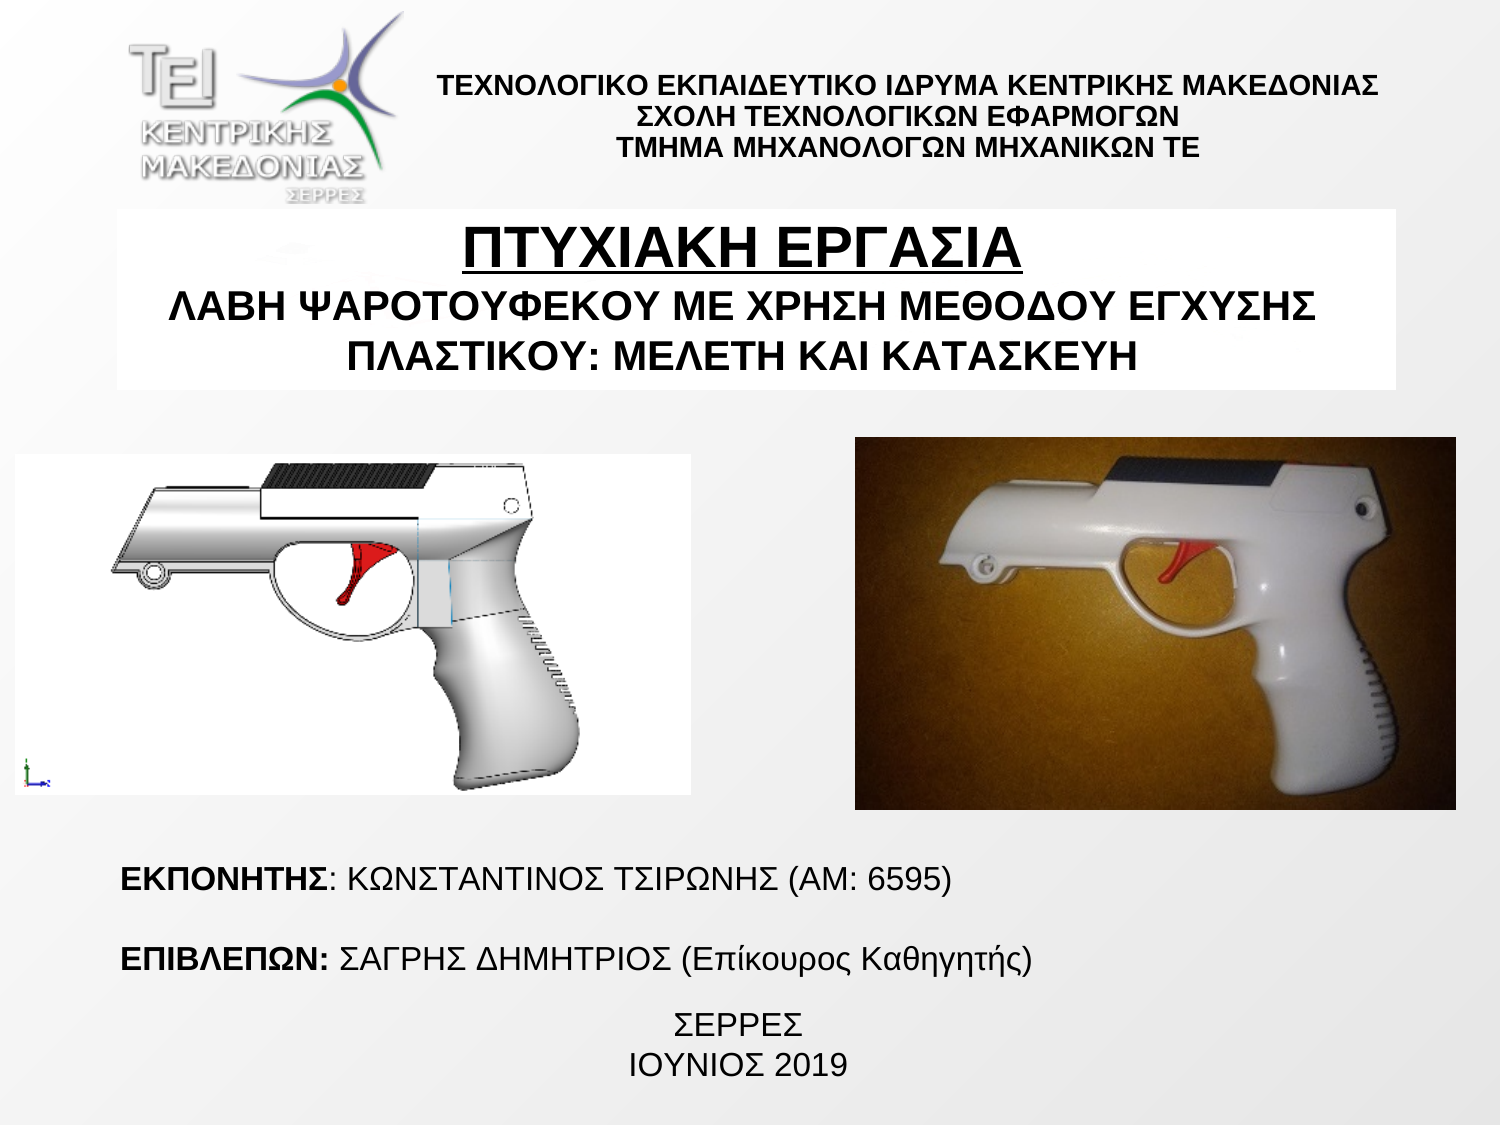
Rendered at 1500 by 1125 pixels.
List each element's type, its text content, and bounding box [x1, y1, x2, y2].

picture [855, 437, 1456, 811]
text_box ΕΚΠΟΝΗΤΗΣ: ΚΩΝΣΤΑΝΤΙΝΟΣ ΤΣΙΡΩΝΗΣ (ΑΜ: 6595) ΕΠΙΒΛΕΠΩΝ: ΣΑΓΡΗΣ ΔΗΜΗΤΡΙΟΣ (Επίκουρος Καθηγητής) [105, 829, 1149, 1006]
title ΠΤΥΧΙΑΚΗ ΕΡΓΑΣΙΑ ΛΑΒΗ ΨΑΡΟΤΟΥΦΕΚΟΥ ΜΕ ΧΡΗΣΗ ΜΕΘΟΔΟΥ ΕΓΧΥΣΗΣ ΠΛΑΣΤΙΚΟΥ: ΜΕΛΕΤΗ ΚΑΙ ΚΑΤΑΣΚΕΥΗ [105, 227, 1381, 361]
picture [117, 210, 1396, 390]
picture [535, 361, 549, 366]
picture [15, 454, 691, 796]
text_box ΤΕΧΝΟΛΟΓΙΚΟ ΕΚΠΑΙΔΕΥΤΙΚΟ ΙΔΡΥΜΑ ΚΕΝΤΡΙΚΗΣ ΜΑΚΕΔΟΝΙΑΣ ΣΧΟΛΗ ΤΕΧΝΟΛΟΓΙΚΩΝ ΕΦΑΡΜΟΓΩΝ ΤΜΗΜΑ ΜΗΧΑΝΟΛΟΓΩΝ ΜΗΧΑΝΙΚΩΝ ΤΕ [410, 58, 1407, 176]
picture [128, 11, 404, 204]
text_box ΣΕΡΡΕΣ ΙΟΥΝΙΟΣ 2019 [550, 972, 926, 1114]
